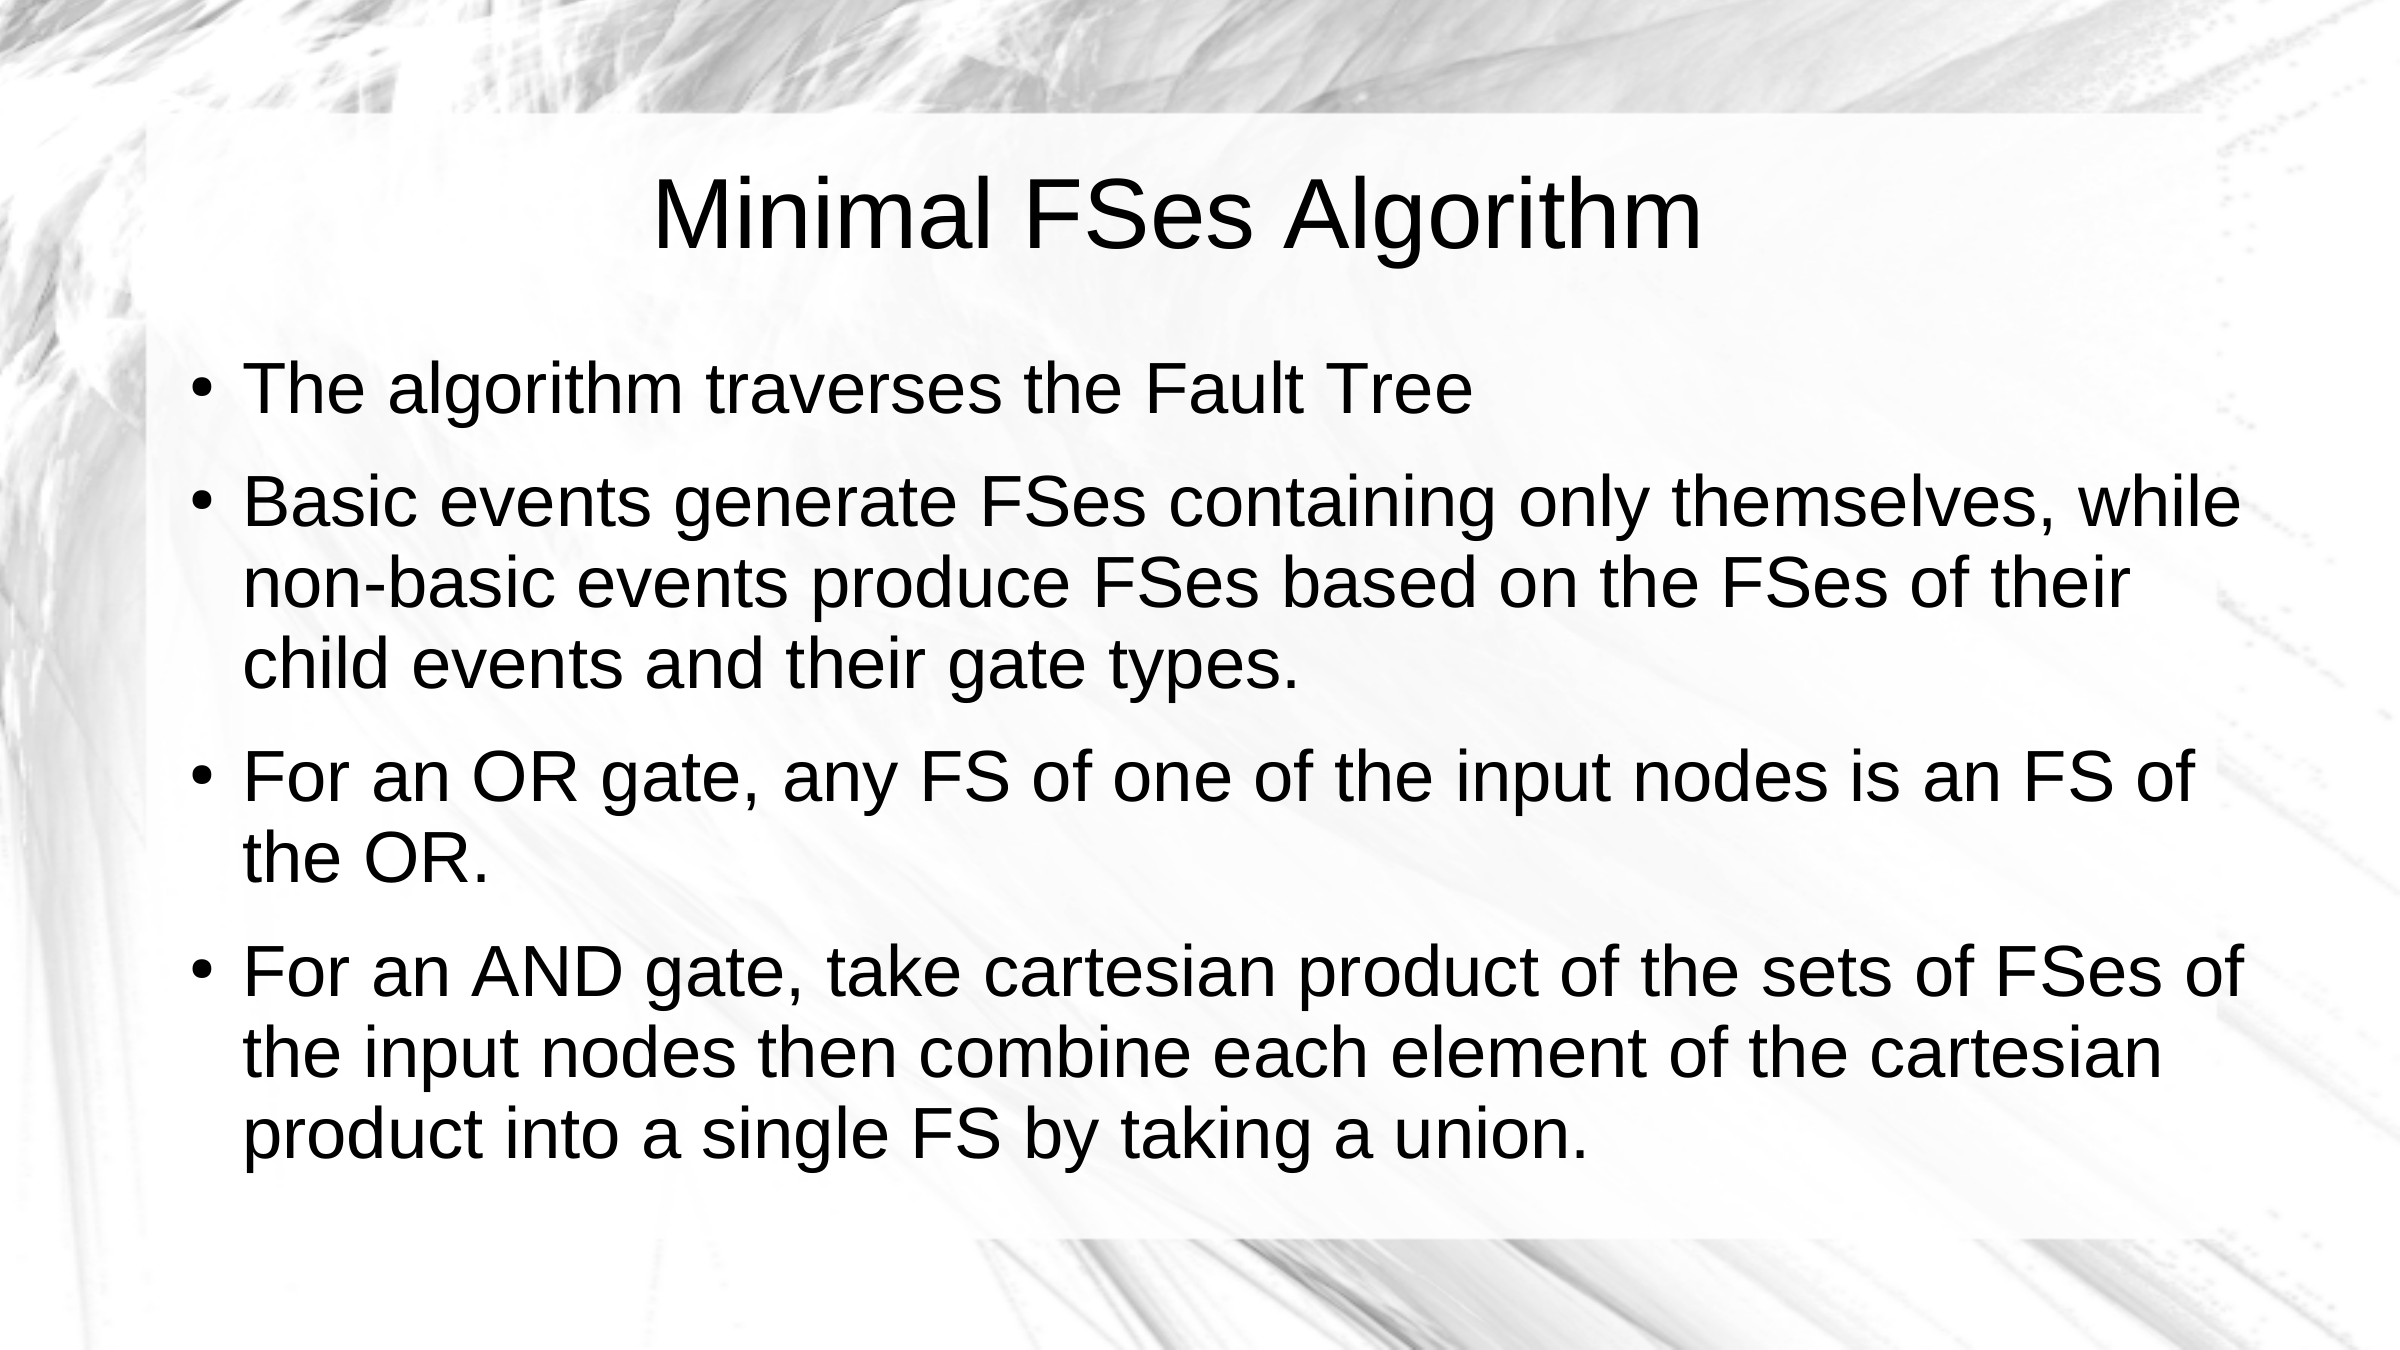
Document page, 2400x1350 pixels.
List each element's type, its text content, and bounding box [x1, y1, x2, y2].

title Minimal FSes Algorithm [171, 122, 2186, 305]
picture [0, 0, 2400, 1350]
list The algorithm traverses the Fault Tree Basic events generate FSes containing only themselves, while non-basic events produce FSes based on the FSes of their child events and their gate types. For an OR gate, any FS of one of the input nodes is an FS of the OR. For an AND gate, take cartesian product of the sets of FSes of the input nodes then combine each element of the cartesian product into a single FS by taking a union. [171, 348, 2280, 1350]
